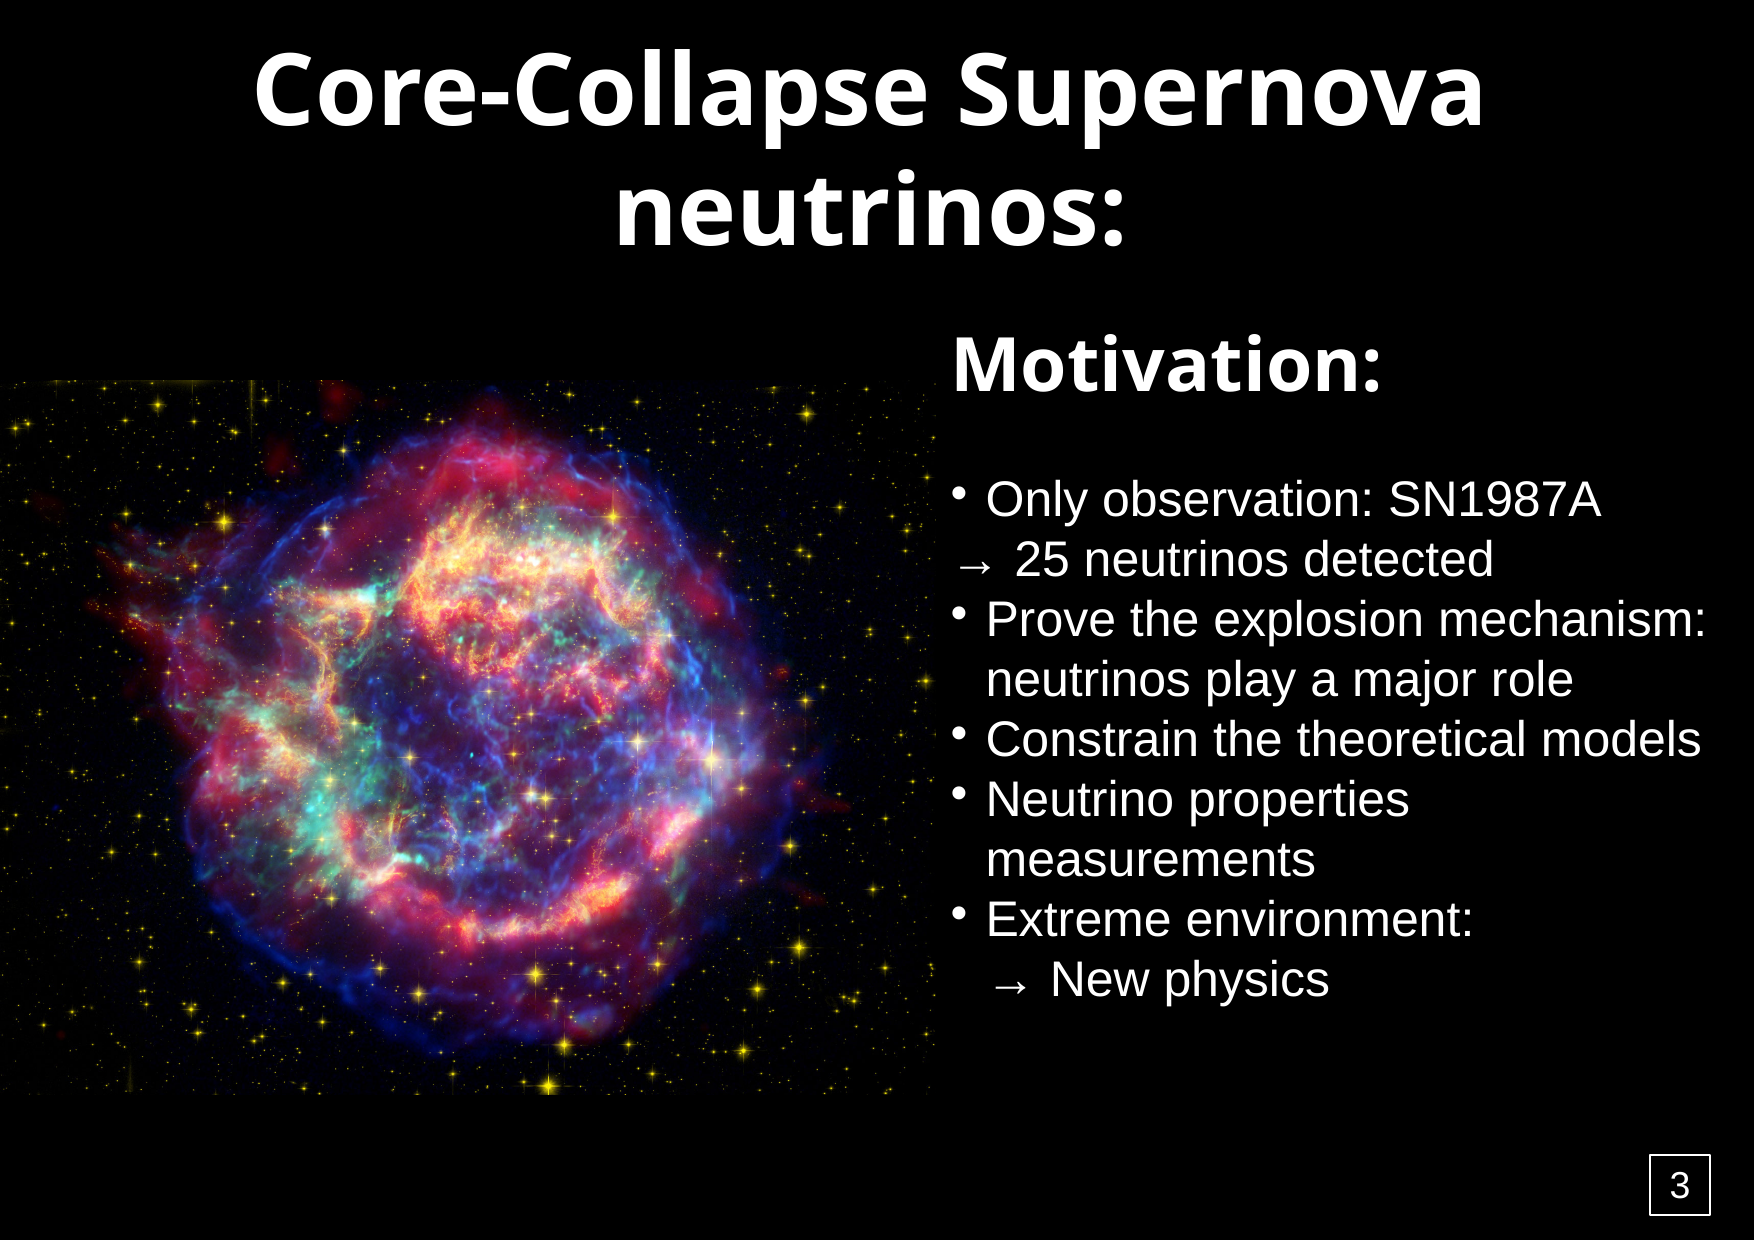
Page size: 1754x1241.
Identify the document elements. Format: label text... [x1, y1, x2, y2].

picture [0, 380, 936, 1096]
text_box Motivation: Only observation: SN1987A → 25 neutrinos detected Prove the explosion mechanism: neutrinos play a major role Constrain the theoretical models Neutrino properties measurements Extreme environment: → New physics [935, 308, 1754, 1081]
text_box Core-Collapse Supernova neutrinos: [14, 11, 1726, 280]
text_box 3 [1650, 1155, 1711, 1216]
